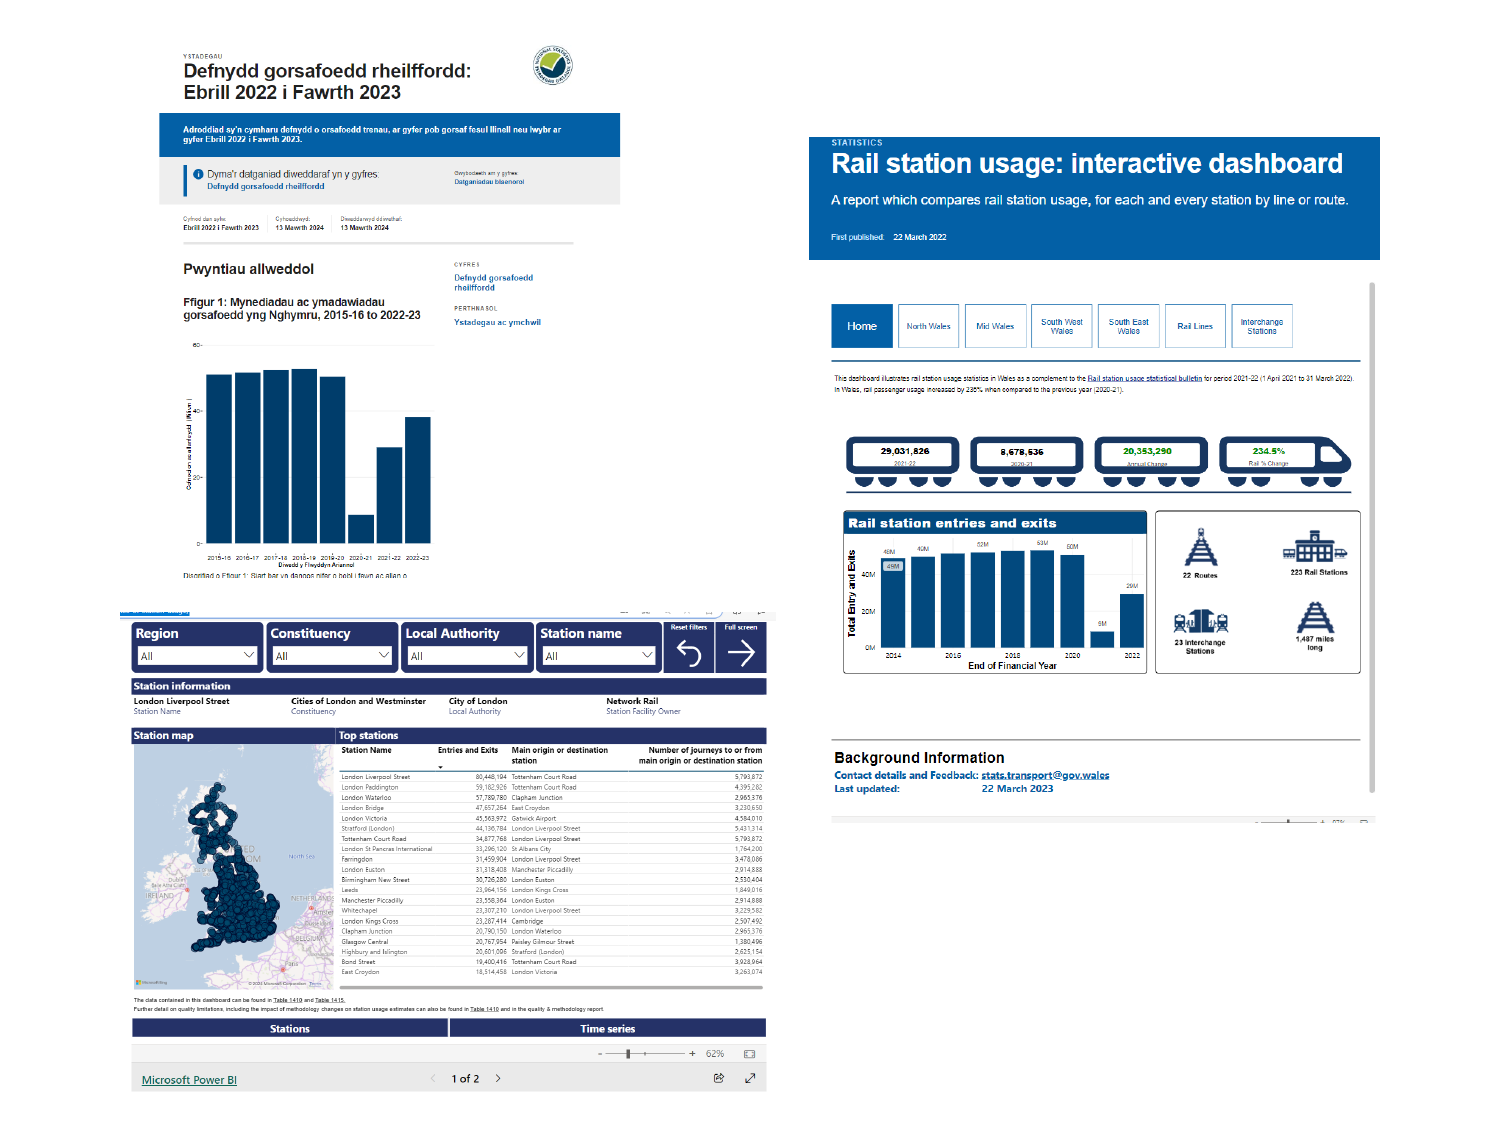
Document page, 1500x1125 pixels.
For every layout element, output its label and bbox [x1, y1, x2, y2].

picture [159, 42, 621, 578]
picture [120, 612, 776, 1093]
picture [809, 137, 1381, 823]
